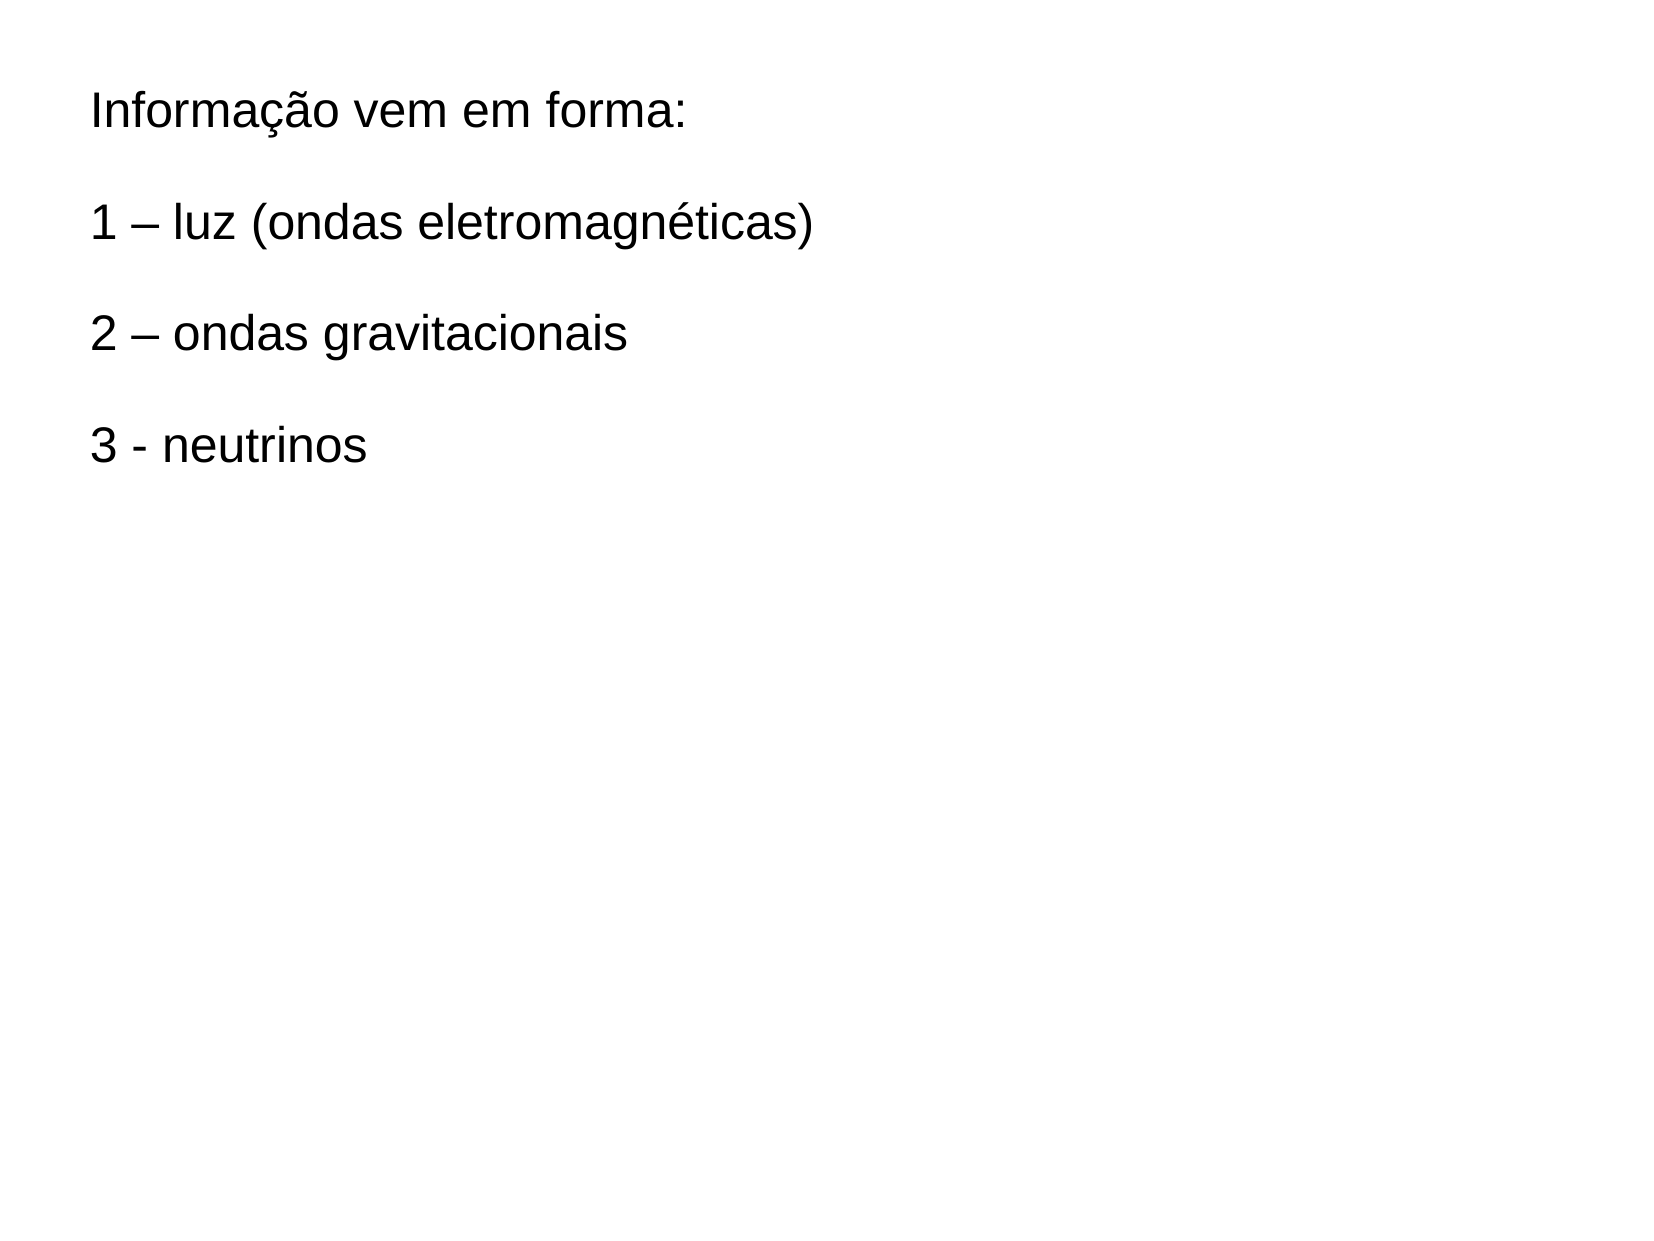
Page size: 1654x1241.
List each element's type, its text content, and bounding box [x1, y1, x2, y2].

text_box Informação vem em forma: 1 – luz (ondas eletromagnéticas) 2 – ondas gravitacionais 3 - neutrinos [75, 75, 1538, 592]
